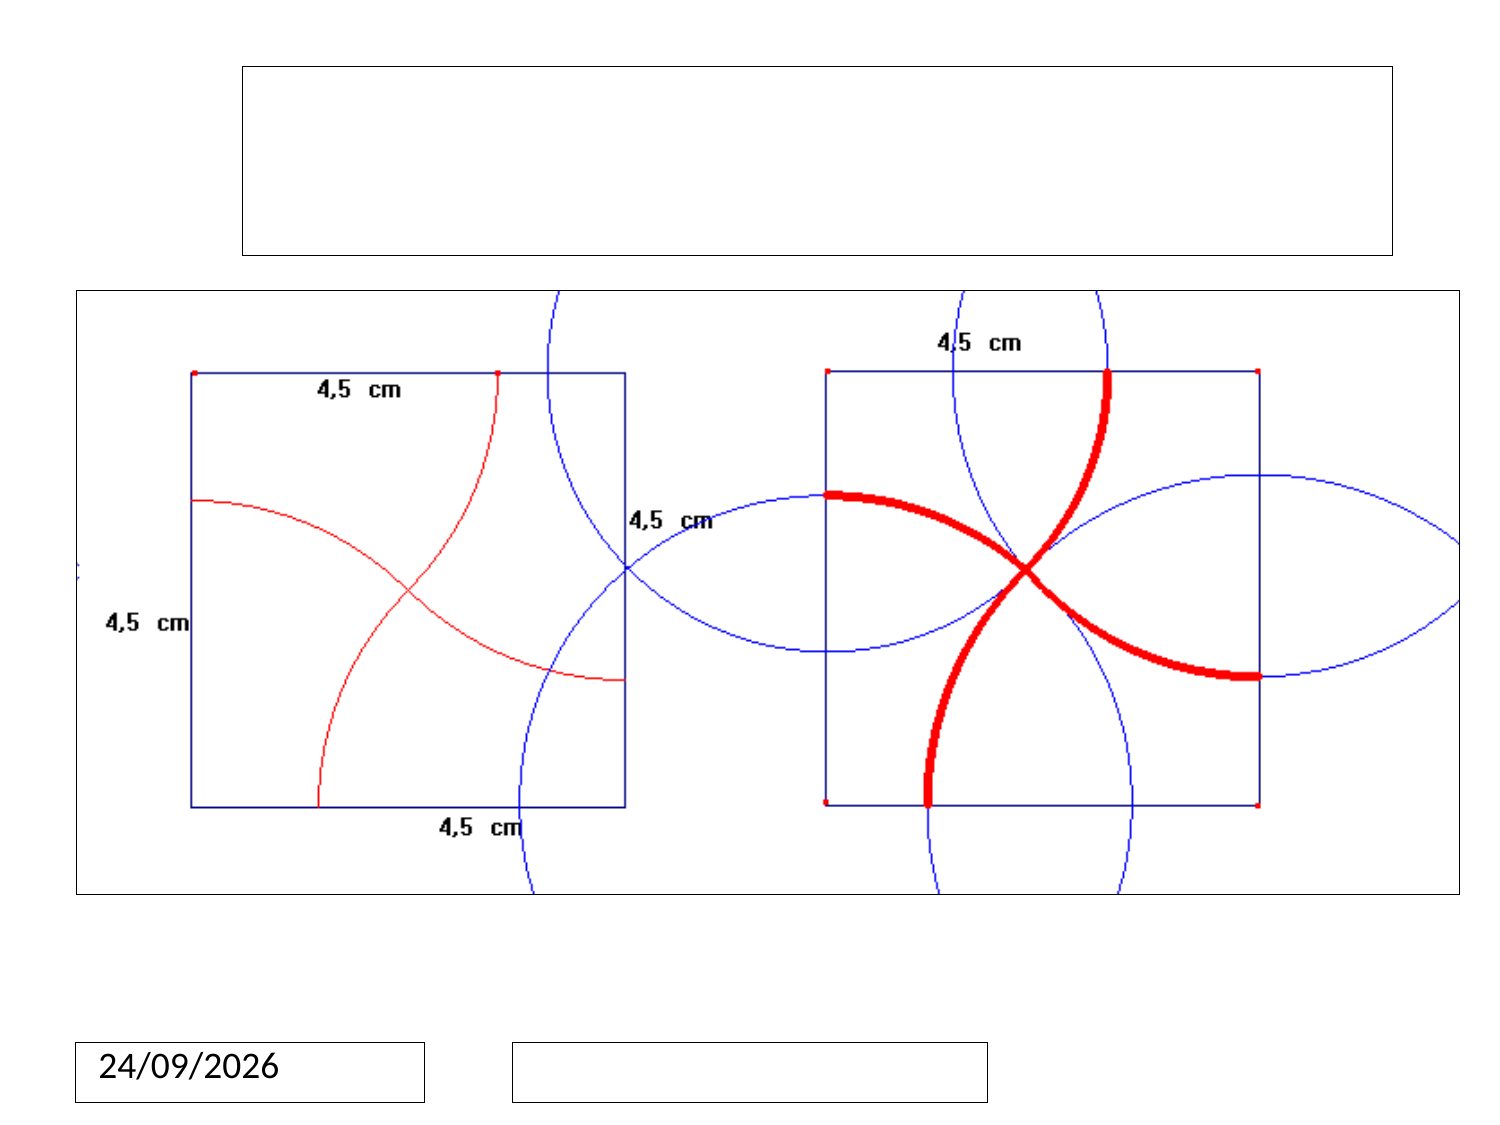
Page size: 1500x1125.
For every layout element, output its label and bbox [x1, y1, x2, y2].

title [242, 66, 1393, 256]
picture [76, 290, 1460, 895]
